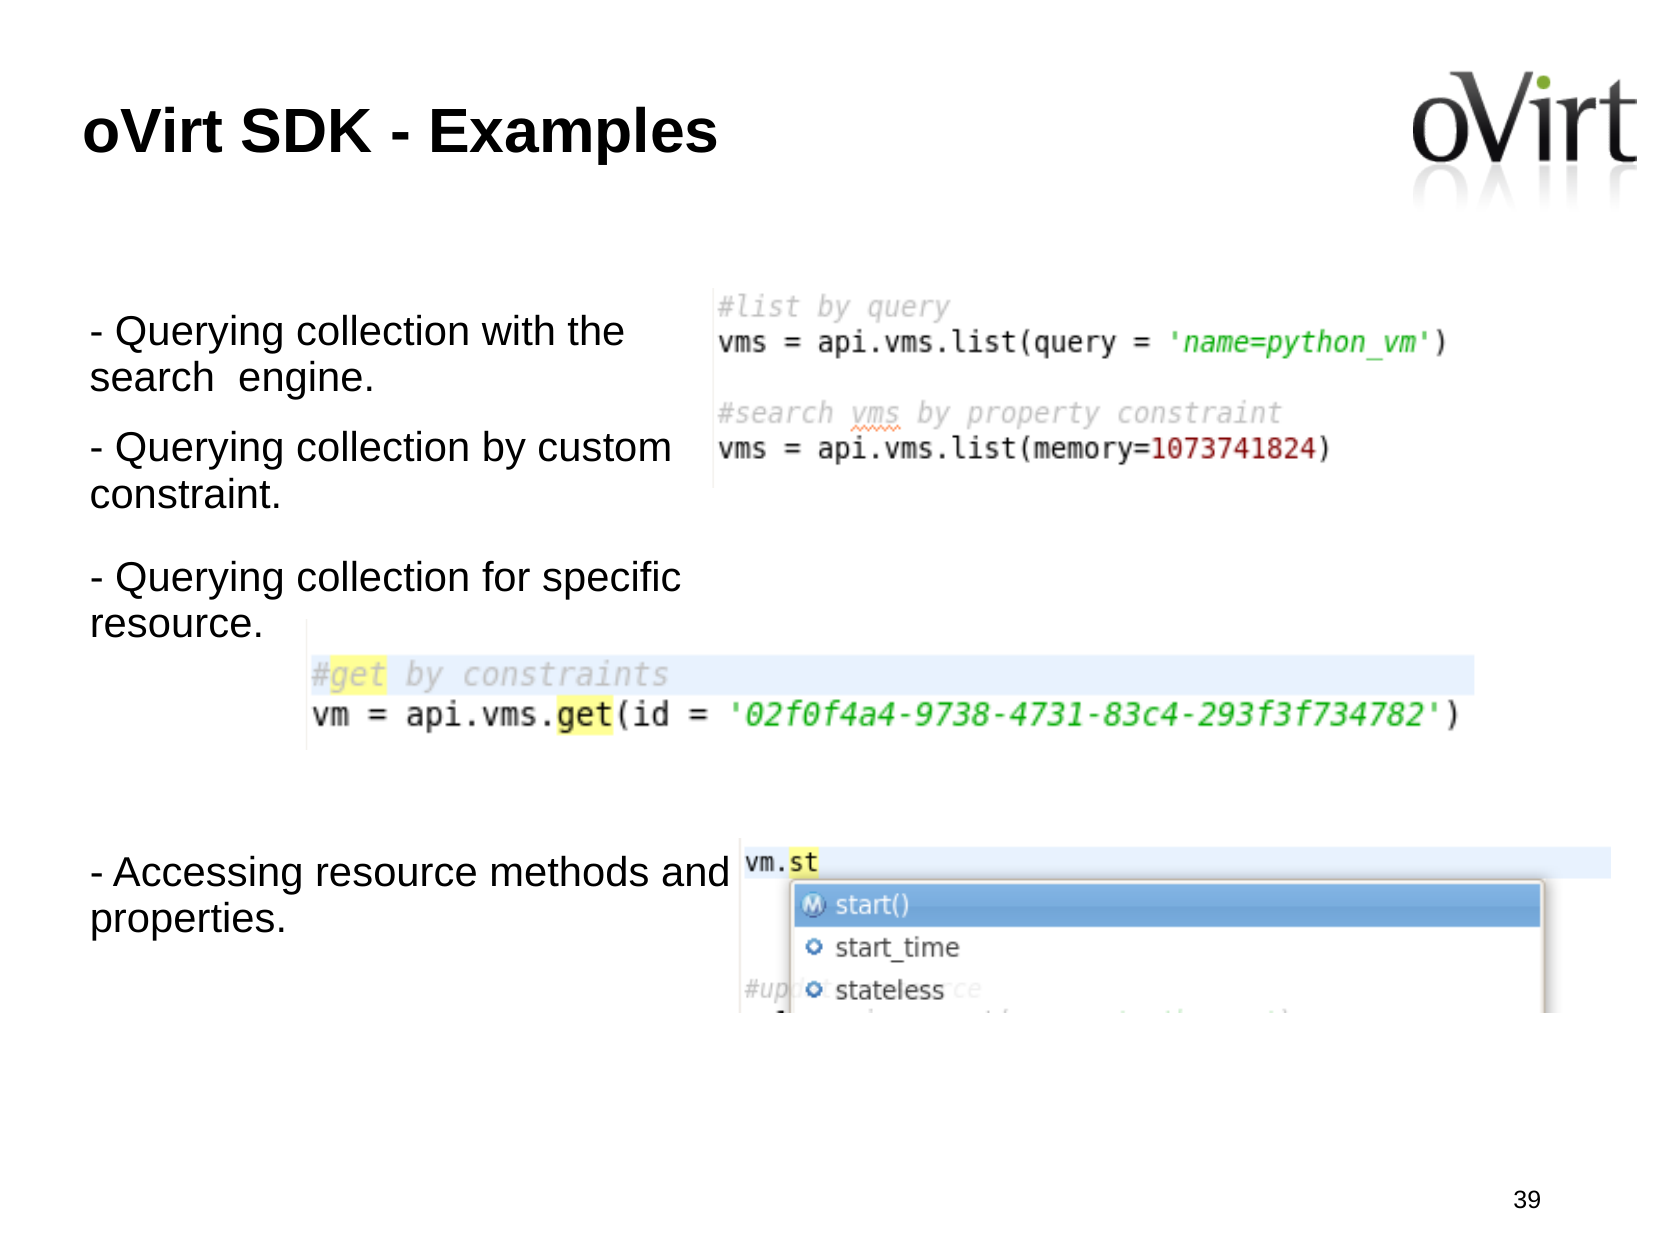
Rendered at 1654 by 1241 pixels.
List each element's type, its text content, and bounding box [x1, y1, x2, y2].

text_box - Querying collection for specific resource. [75, 546, 751, 654]
picture [732, 838, 1611, 1013]
text_box - Accessing resource methods and properties. [75, 841, 751, 950]
title oVirt SDK - Examples [82, 37, 1571, 226]
picture [712, 288, 1484, 488]
picture [1571, 63, 1637, 212]
text_box - Querying collection with the search engine. [74, 300, 751, 408]
text_box - Querying collection by custom constraint. [74, 416, 751, 525]
picture [305, 619, 1475, 751]
